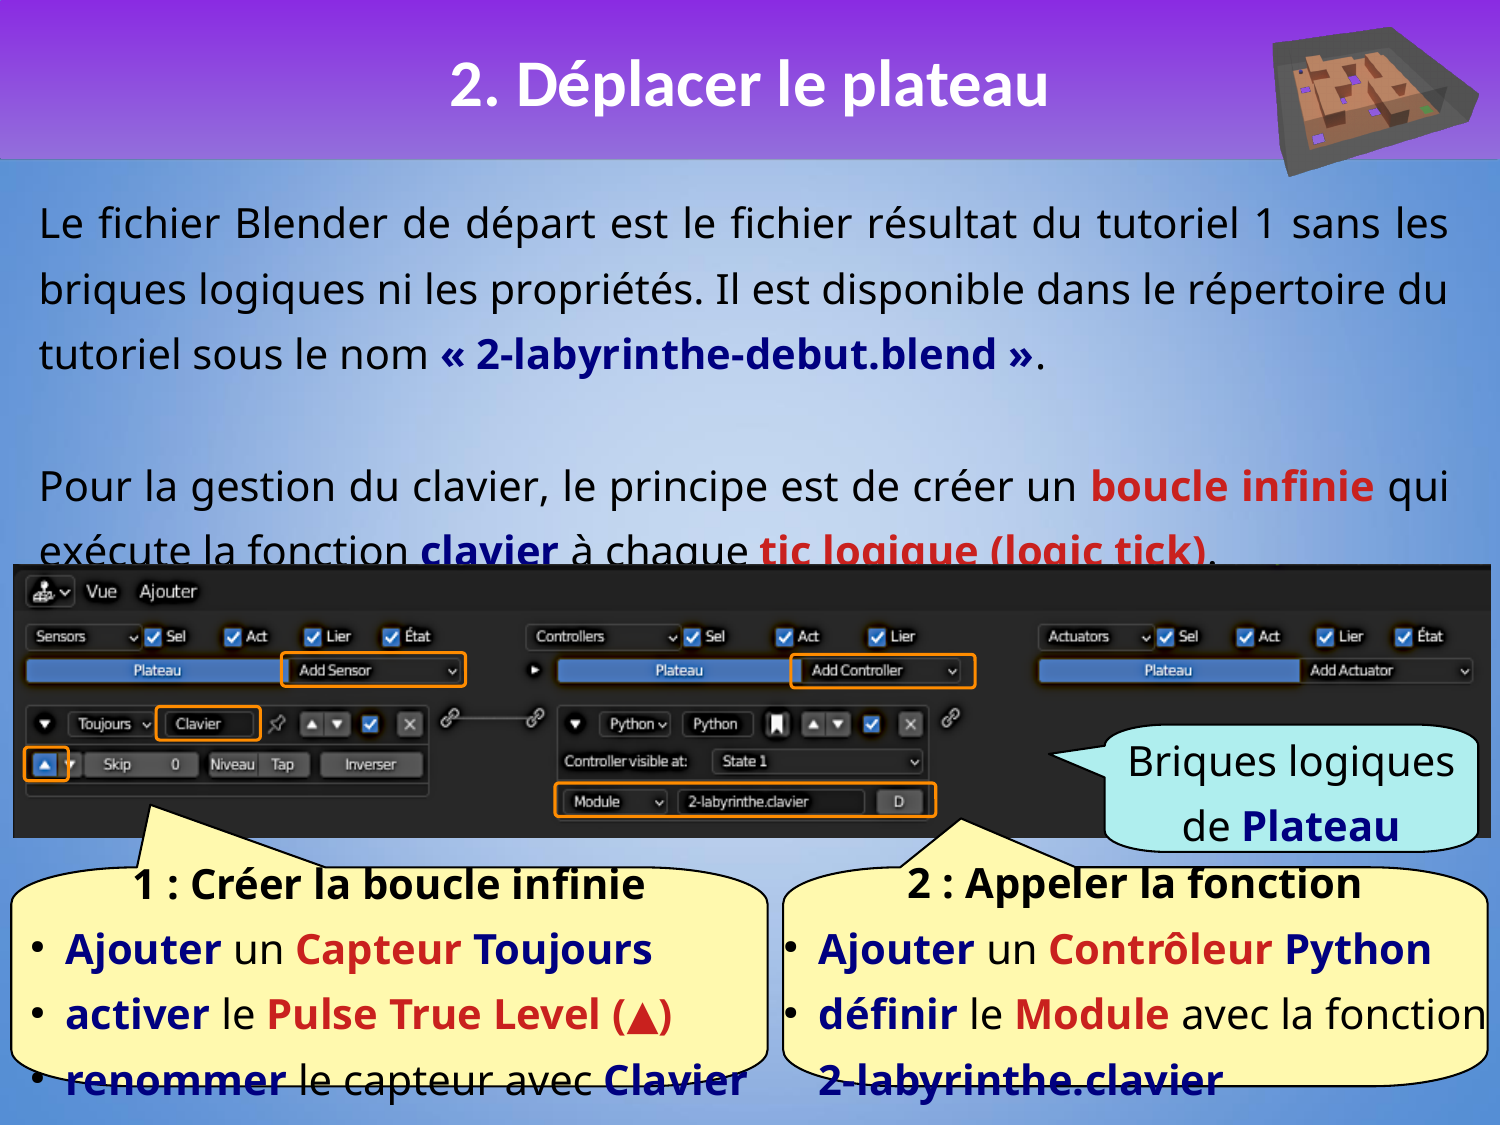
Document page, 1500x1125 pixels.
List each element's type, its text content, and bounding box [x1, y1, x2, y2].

picture [0, 27, 1500, 1125]
text_box 2 : Appeler la fonction Ajouter un Contrôleur Python définir le Module avec la fonction 2-labyrinthe.clavier [783, 818, 1488, 1087]
text_box 1 : Créer la boucle infinie Ajouter un Capteur Toujours activer le Pulse True Level (▲) renommer le capteur avec Clavier [11, 804, 768, 1087]
text_box Le fichier Blender de départ est le fichier résultat du tutoriel 1 sans les briques logiques ni les propriétés. Il est disponible dans le répertoire du tutoriel sous le nom « 2-labyrinthe-debut.blend ». Pour la gestion du clavier, le principe est de créer un boucle infinie qui exécute la fonction clavier à chaque tic logique (logic tick). [23, 178, 1465, 482]
text_box Briques logiques de Plateau [1048, 724, 1479, 852]
text_box 2. Déplacer le plateau [0, 0, 1500, 159]
